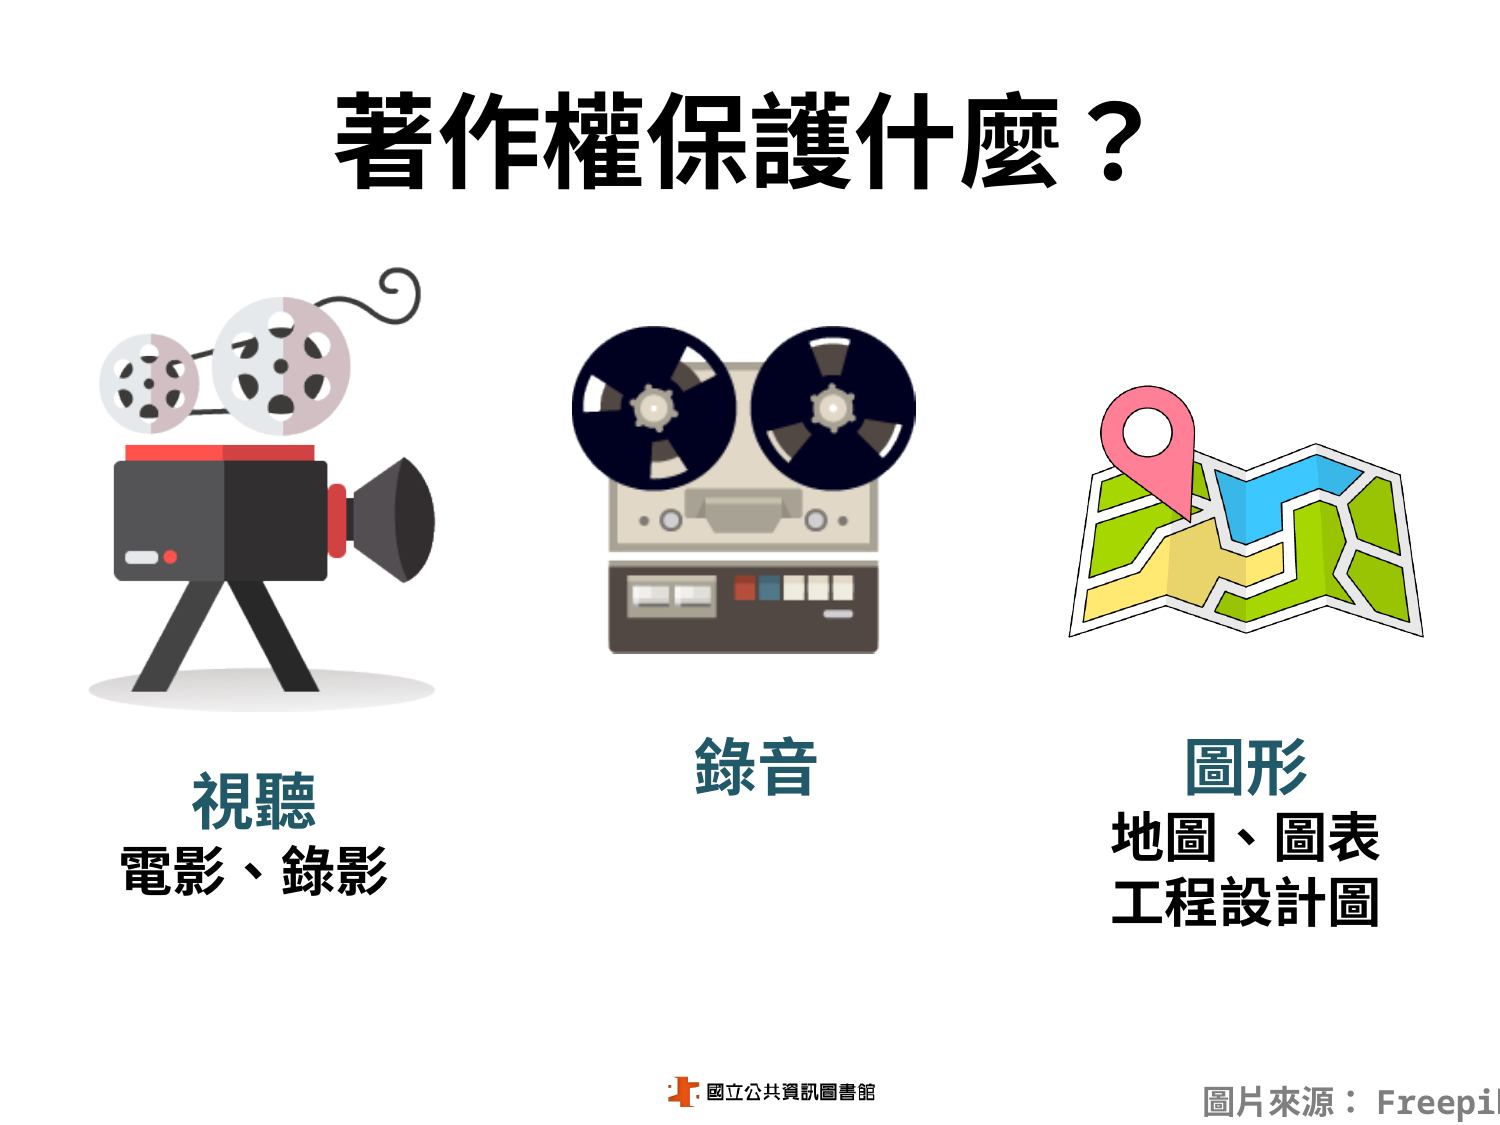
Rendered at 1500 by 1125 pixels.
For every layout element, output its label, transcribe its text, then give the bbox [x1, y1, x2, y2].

picture [88, 267, 450, 712]
picture [1068, 385, 1424, 638]
text_box 視聽 電影、錄影 [103, 754, 408, 912]
picture [572, 326, 916, 654]
text_box 圖片來源：Freepik [1187, 1073, 1500, 1125]
text_box 圖形 地圖、圖表 工程設計圖 [1095, 720, 1400, 943]
title 著作權保護什麼？ [75, 45, 1426, 233]
text_box 錄音 [679, 720, 836, 812]
